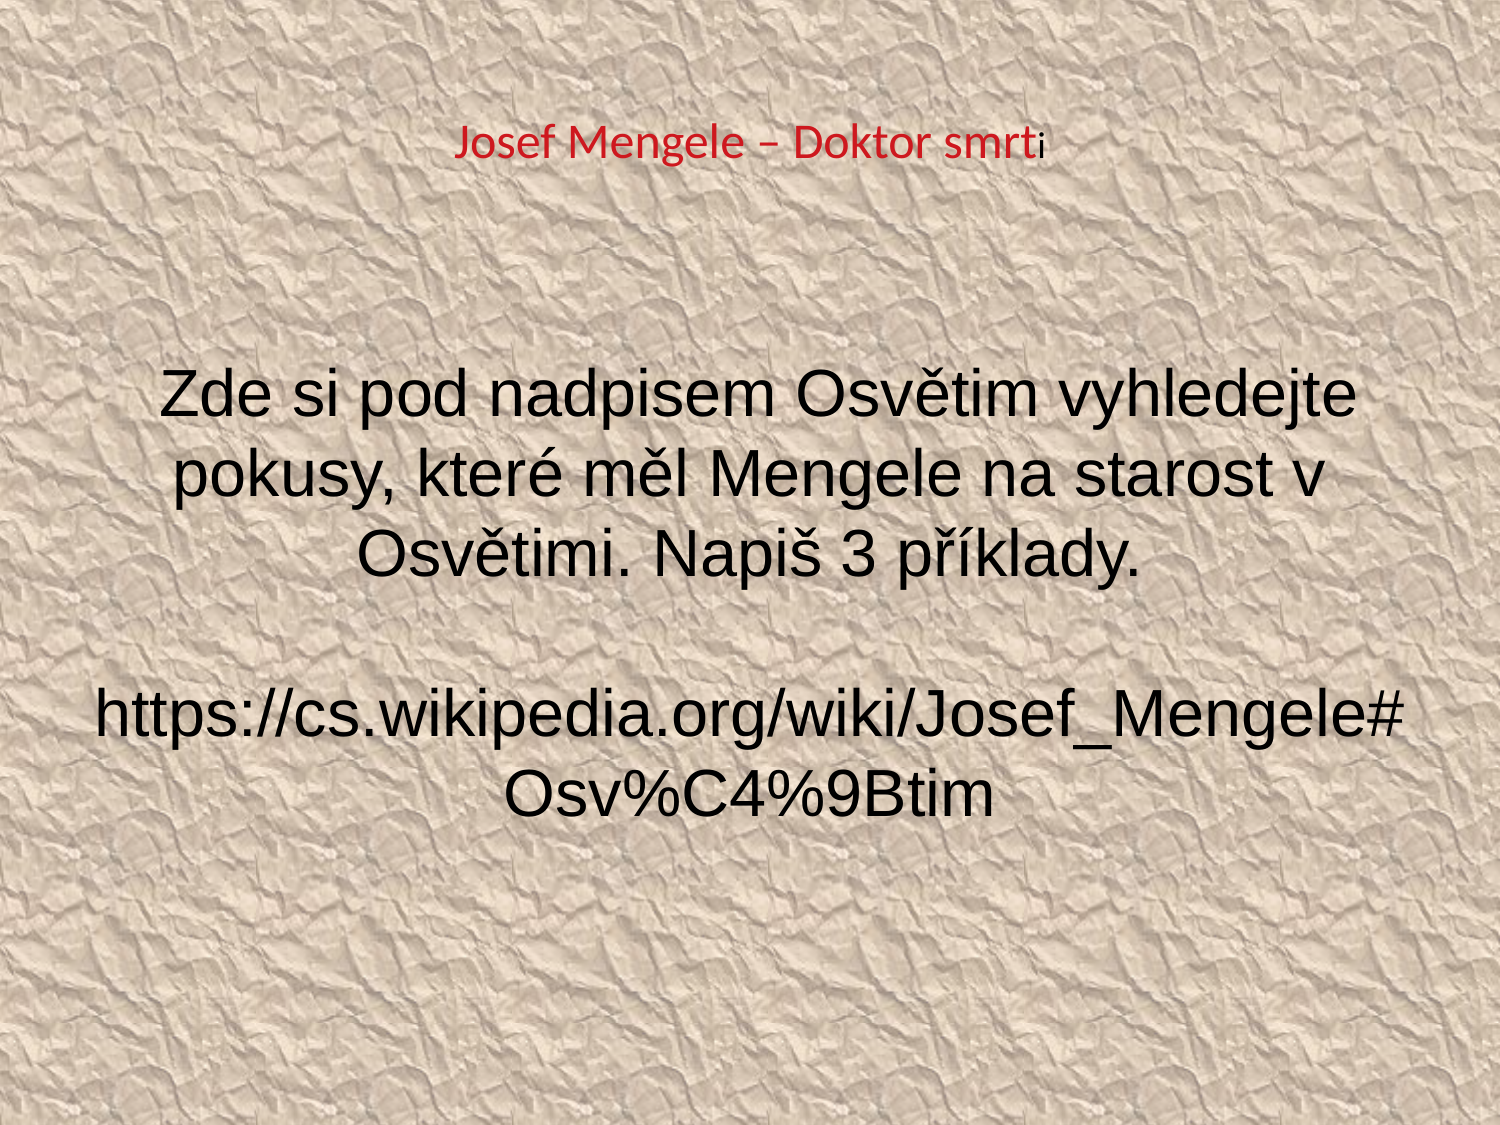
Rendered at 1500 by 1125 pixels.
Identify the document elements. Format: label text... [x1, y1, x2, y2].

text_box Zde si pod nadpisem Osvětim vyhledejte pokusy, které měl Mengele na starost v Osvětimi. Napiš 3 příklady. https://cs.wikipedia.org/wiki/Josef_Mengele#Osv%C4%9Btim [75, 263, 1425, 916]
text_box Josef Mengele – Doktor smrti [75, 44, 1425, 233]
